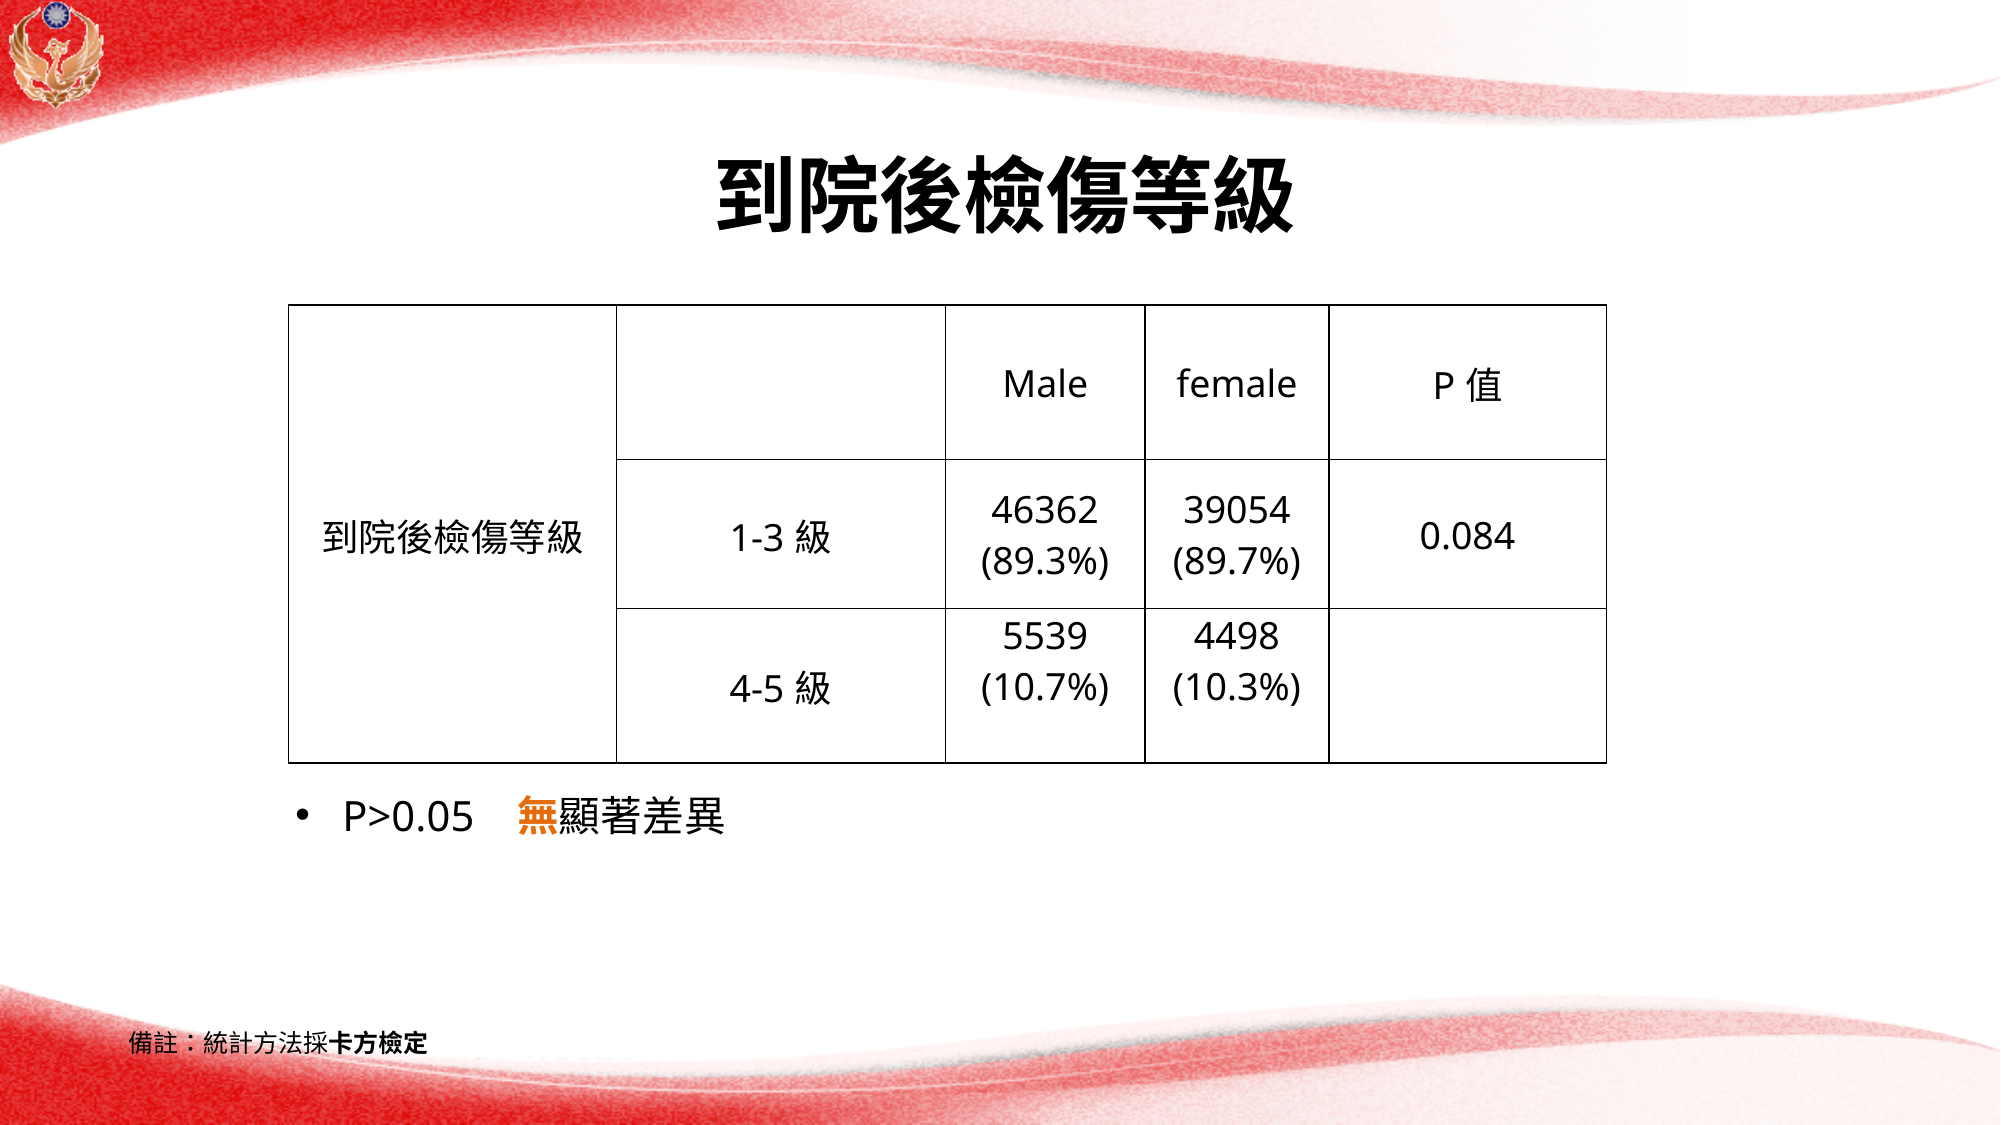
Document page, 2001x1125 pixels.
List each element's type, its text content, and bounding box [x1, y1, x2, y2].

text_box P>0.05 無顯著差異 [280, 782, 1281, 847]
table_header female [1146, 306, 1328, 459]
text_box 備註：統計方法採卡方檢定 [114, 1020, 737, 1066]
table_cell 0.084 [1330, 460, 1606, 608]
picture [0, 0, 2001, 1125]
table_cell 4498 (10.3%) [1146, 609, 1328, 762]
table_header P值 [1330, 306, 1606, 459]
table_header 到院後檢傷等級 [289, 306, 616, 762]
table_cell 5539 (10.7%) [946, 609, 1144, 762]
title 到院後檢傷等級 [104, 111, 1905, 275]
table_header [617, 306, 945, 459]
table_header Male [946, 306, 1144, 459]
table_cell 4-5級 [617, 609, 945, 762]
table_cell 1-3級 [617, 460, 945, 608]
table_cell 46362 (89.3%) [946, 460, 1144, 608]
table_cell 39054 (89.7%) [1146, 460, 1328, 608]
table_cell [1330, 609, 1606, 762]
